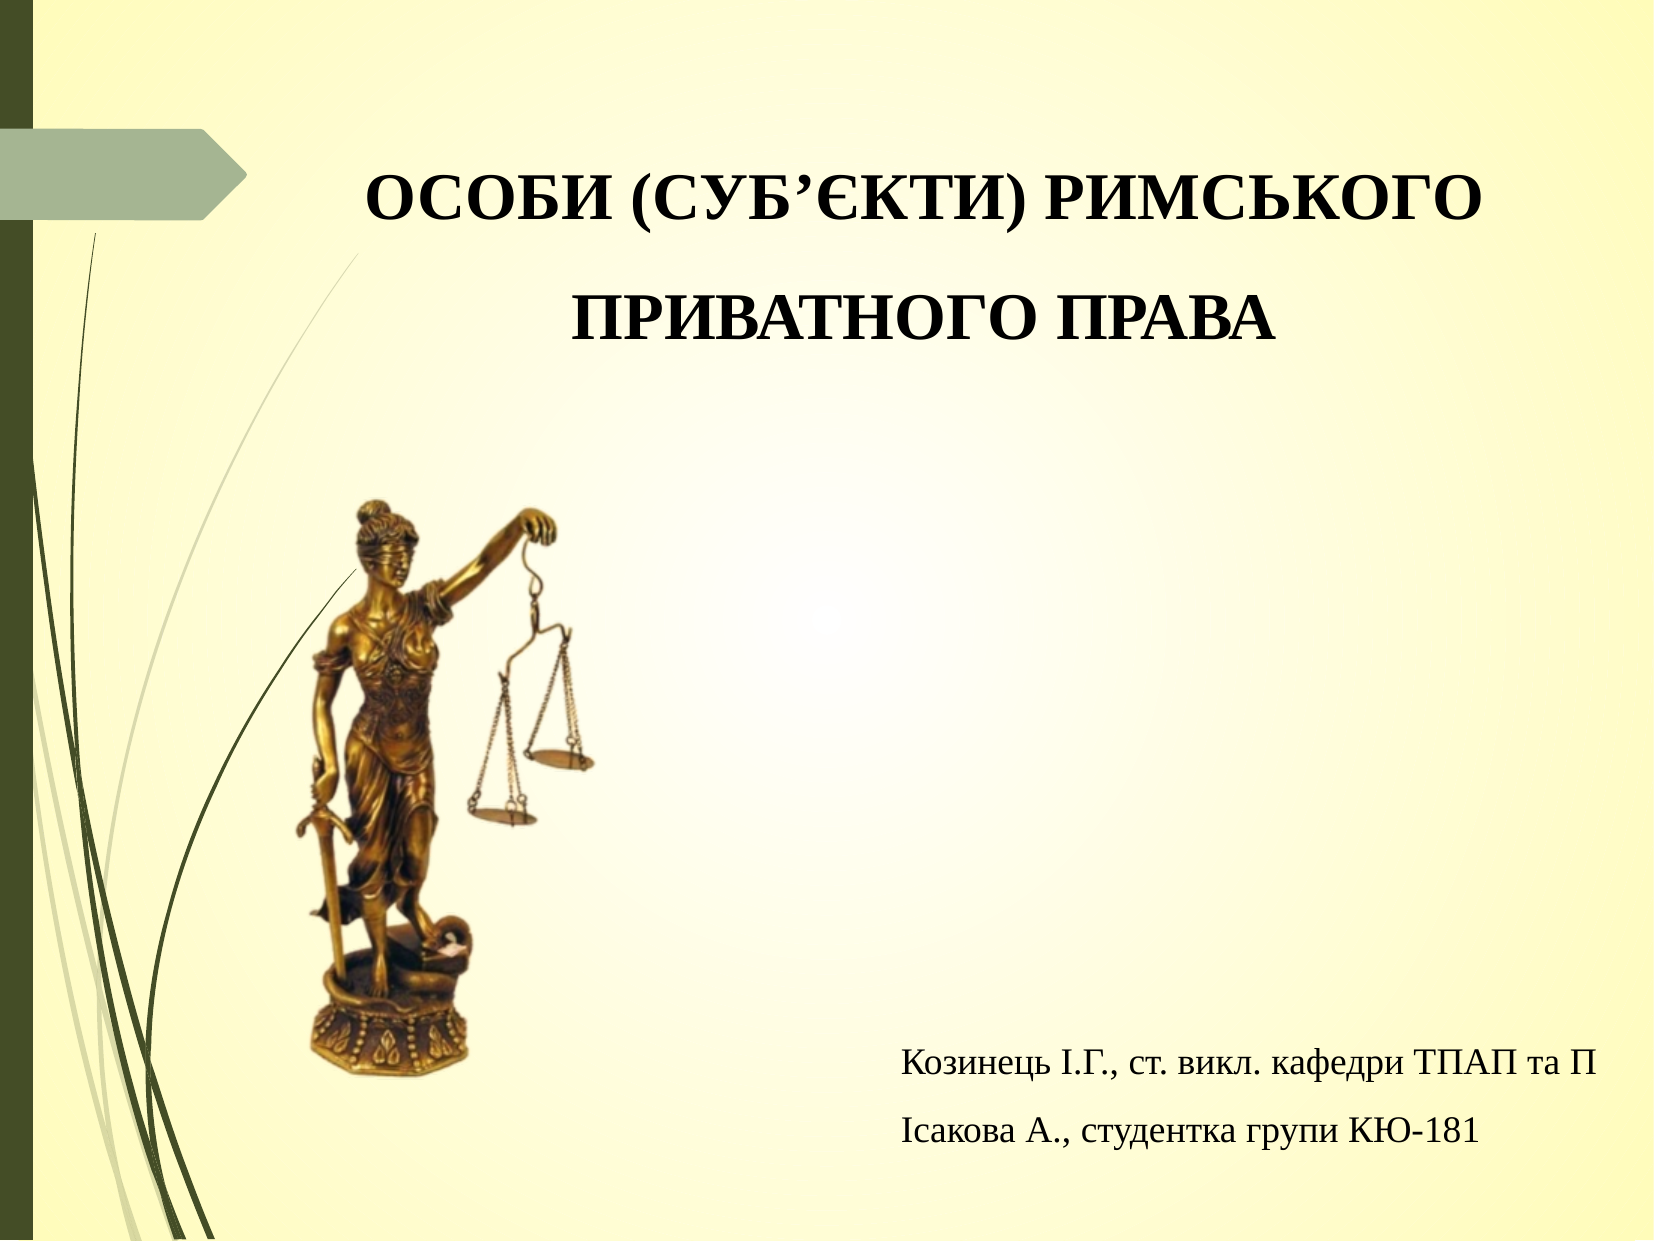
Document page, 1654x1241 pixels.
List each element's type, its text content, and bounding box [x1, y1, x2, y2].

text_box ОСОБИ (СУБ’ЄКТИ) РИМСЬКОГО ПРИВАТНОГО ПРАВА [287, 105, 1563, 360]
picture [233, 483, 633, 1084]
text_box Козинець І.Г., ст. викл. кафедри ТПАП та П Ісакова А., студентка групи КЮ-181 [885, 1007, 1639, 1159]
